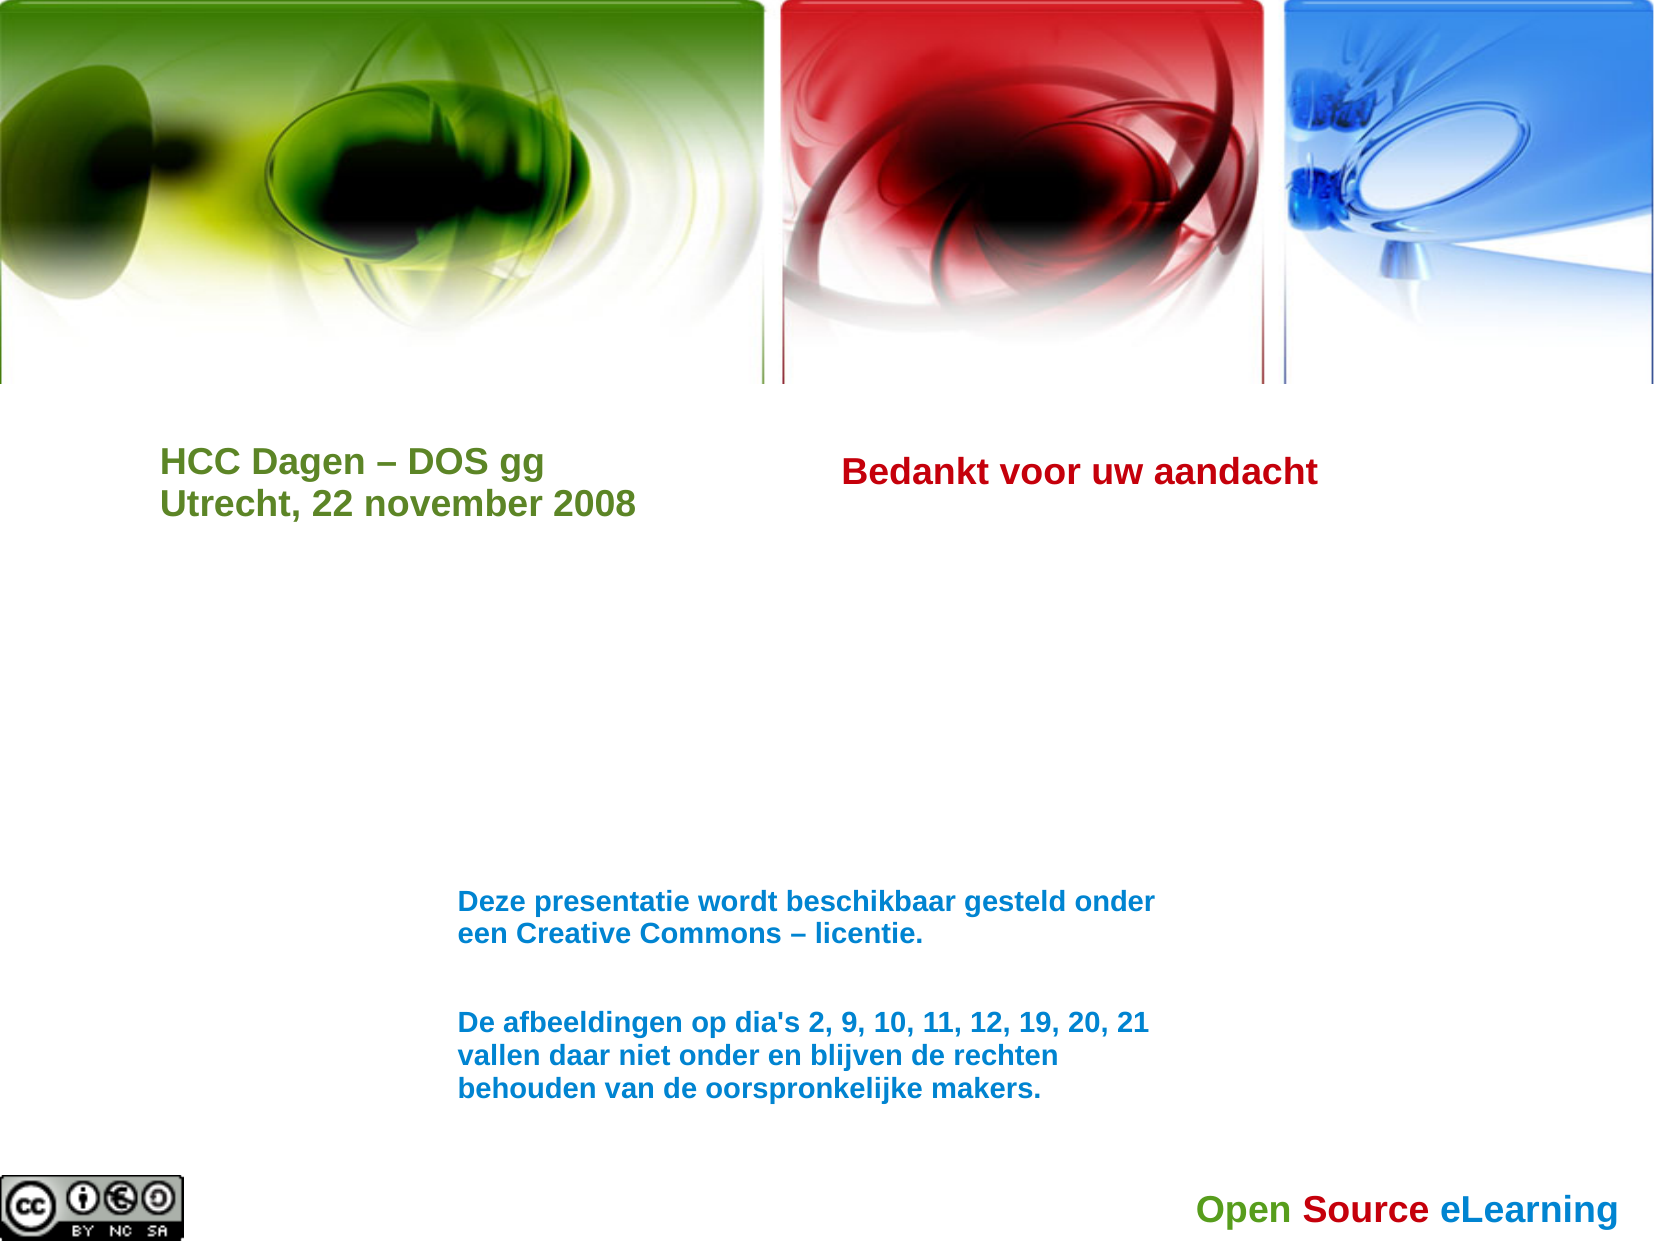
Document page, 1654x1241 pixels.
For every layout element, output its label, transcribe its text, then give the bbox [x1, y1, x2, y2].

text_box Deze presentatie wordt beschikbaar gesteld onder een Creative Commons – licentie. De afbeeldingen op dia's 2, 9, 10, 11, 12, 19, 20, 21 vallen daar niet onder en blijven de rechten behouden van de oorspronkelijke makers. [442, 877, 1182, 1123]
picture [0, 0, 1654, 384]
picture [0, 1175, 184, 1241]
text_box Open Source eLearning [1181, 1181, 1654, 1238]
text_box Bedankt voor uw aandacht [826, 442, 1367, 500]
text_box HCC Dagen – DOS gg Utrecht, 22 november 2008 [145, 432, 798, 532]
